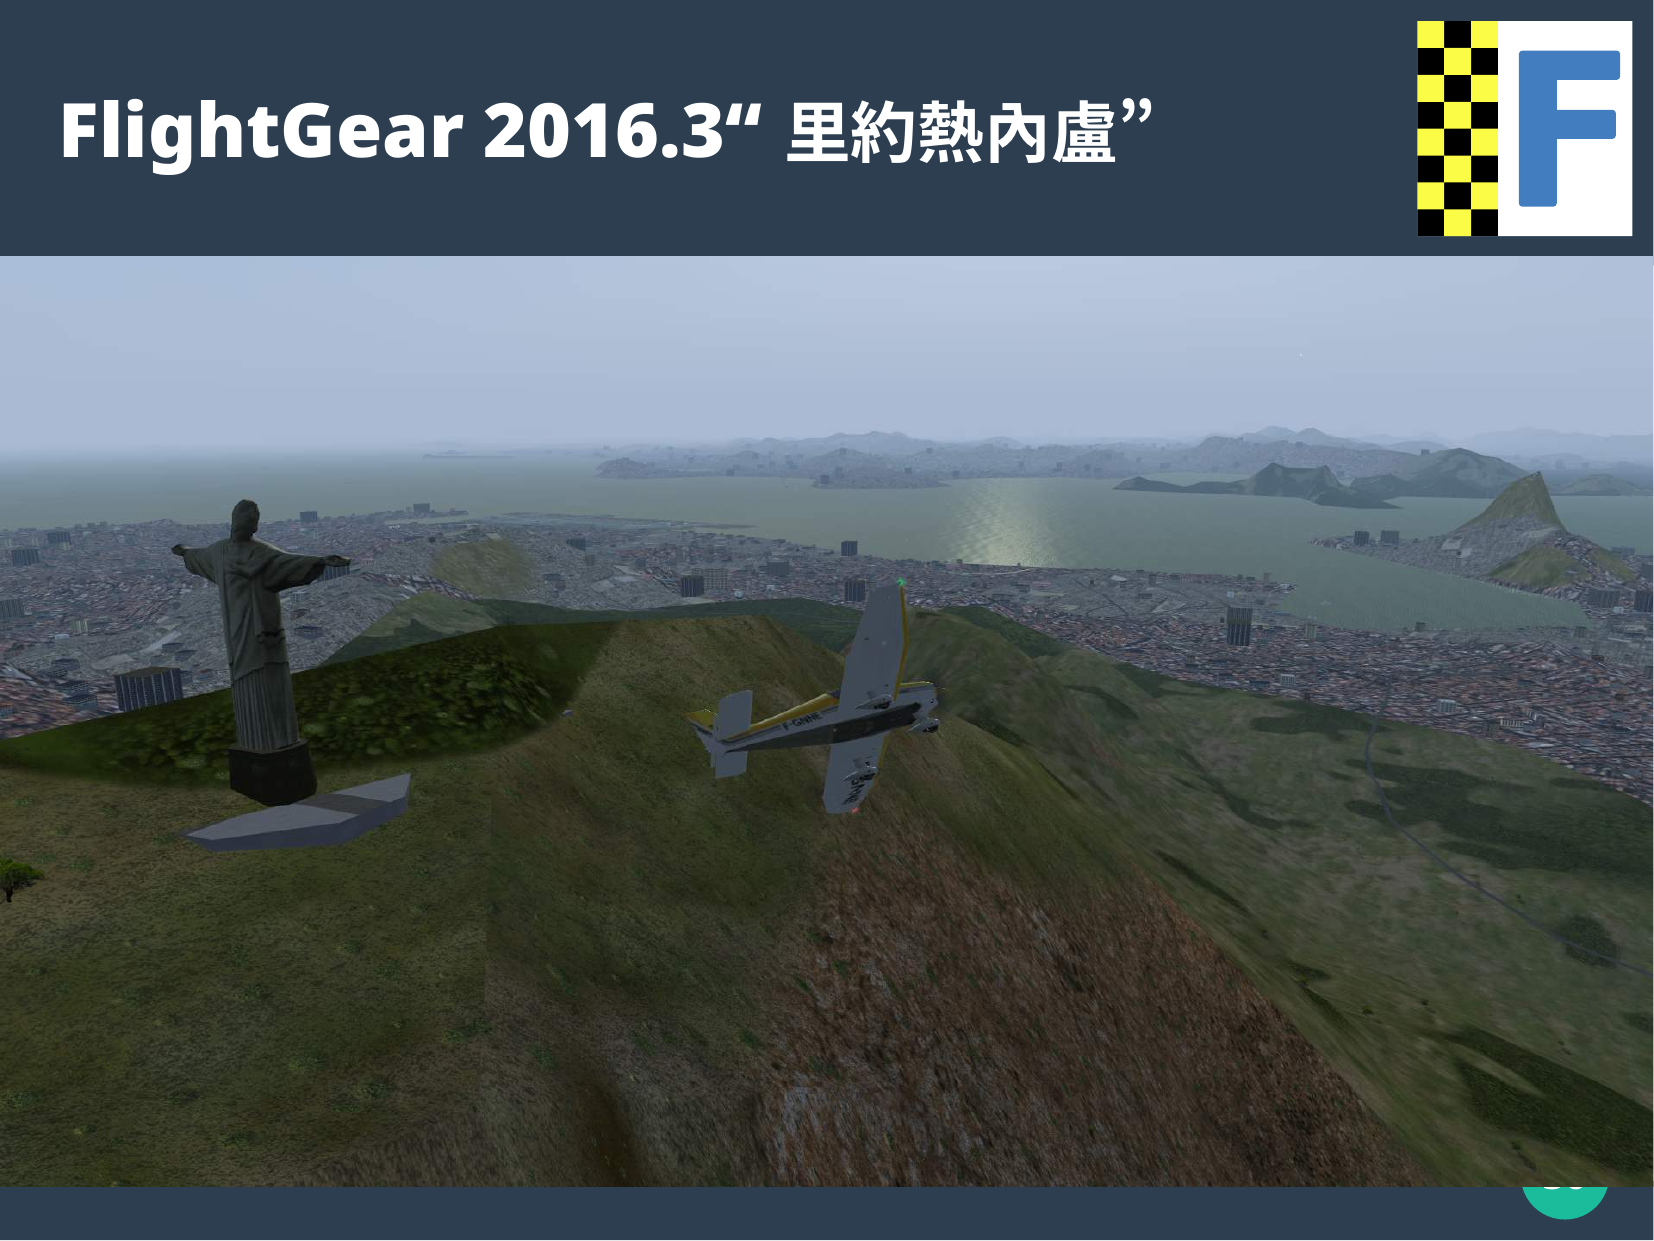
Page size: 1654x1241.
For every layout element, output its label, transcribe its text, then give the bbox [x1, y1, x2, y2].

picture [0, 256, 1654, 1188]
title FlightGear 2016.3“里約熱內盧” [59, 49, 1595, 207]
